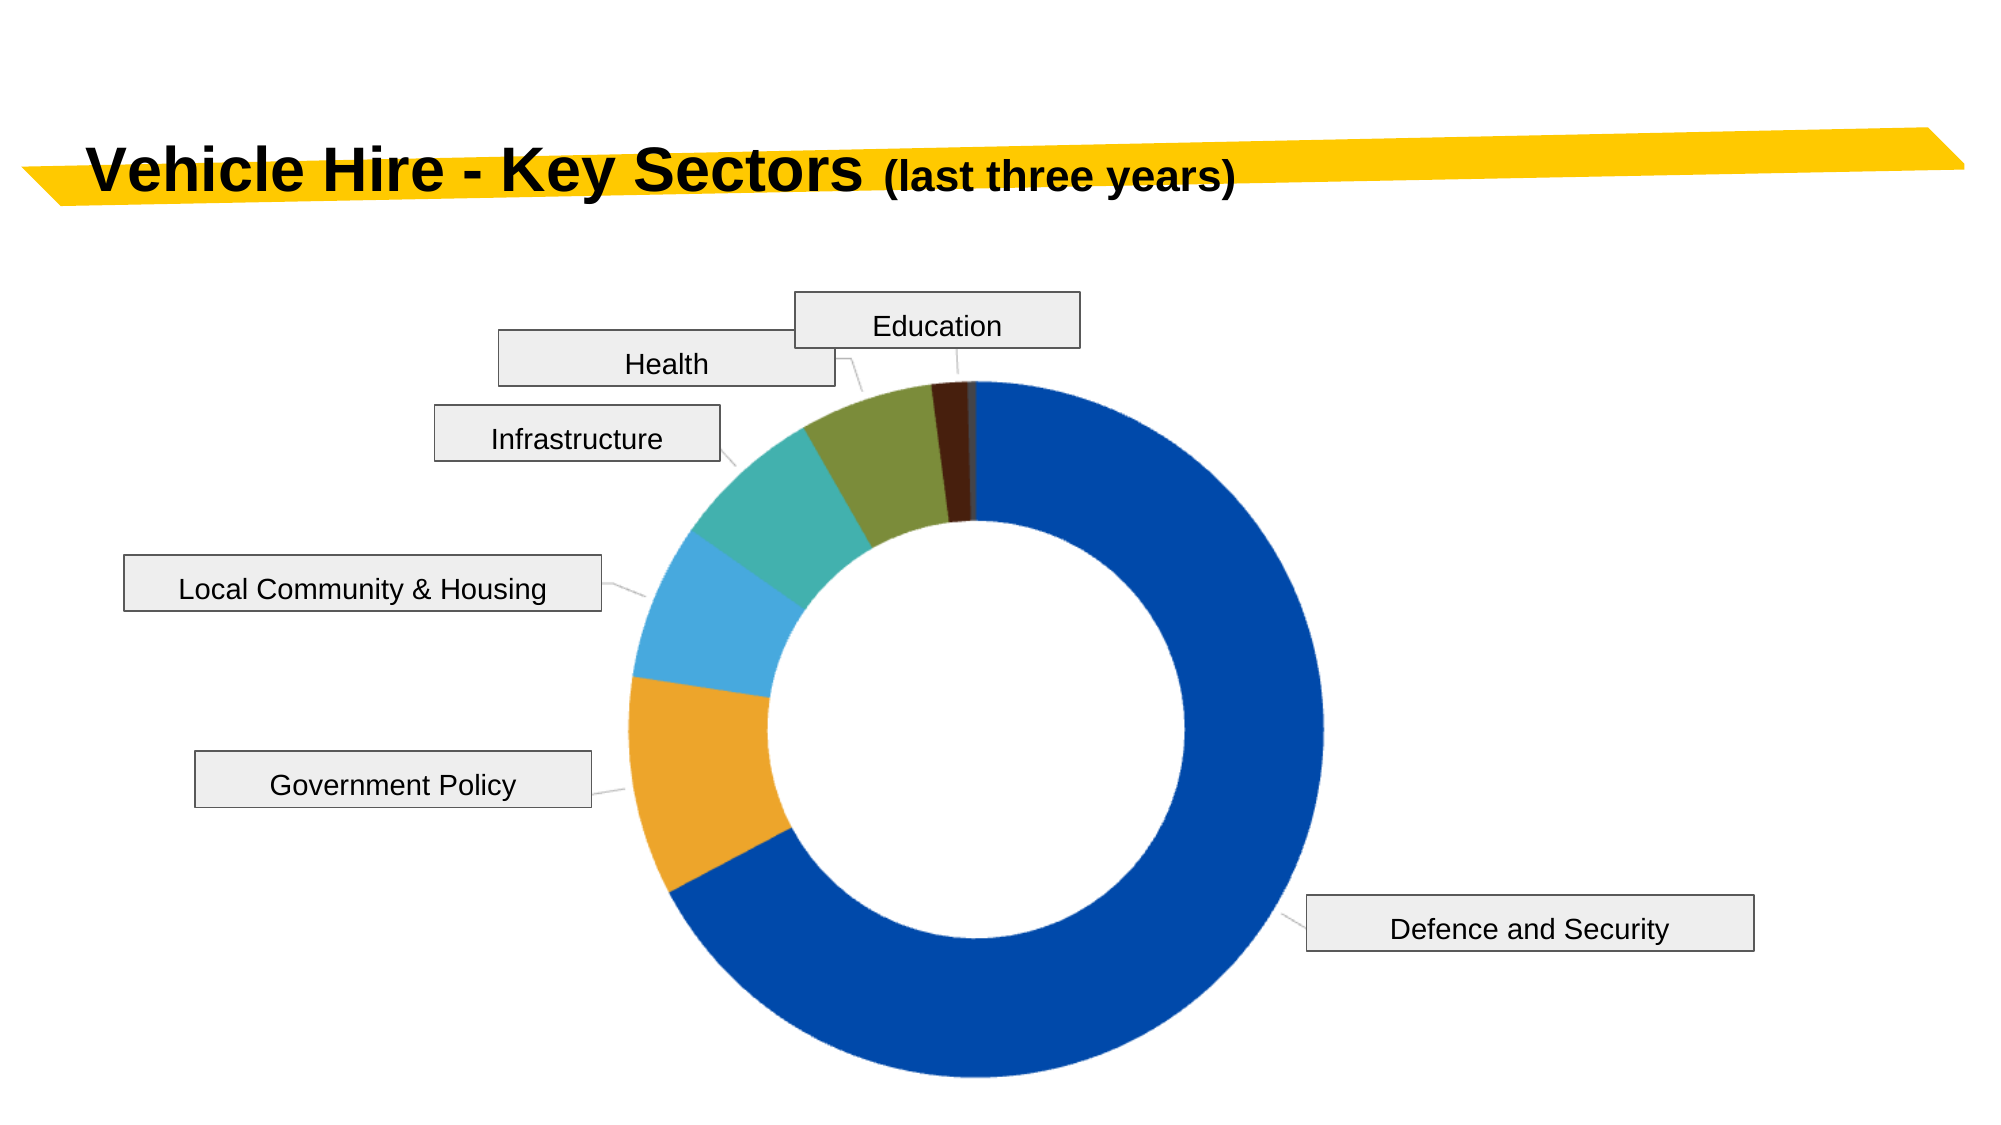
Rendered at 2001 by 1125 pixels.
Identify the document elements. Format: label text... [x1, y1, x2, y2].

text_box Local Community & Housing [124, 555, 602, 611]
text_box Education [795, 292, 1080, 348]
text_box Infrastructure [435, 405, 720, 461]
picture [267, 267, 1638, 1096]
text_box Health [499, 330, 835, 386]
text_box Vehicle Hire - Key Sectors (last three years) [65, 108, 1638, 181]
text_box Government Policy [195, 751, 592, 807]
text_box Defence and Security [1307, 895, 1754, 951]
